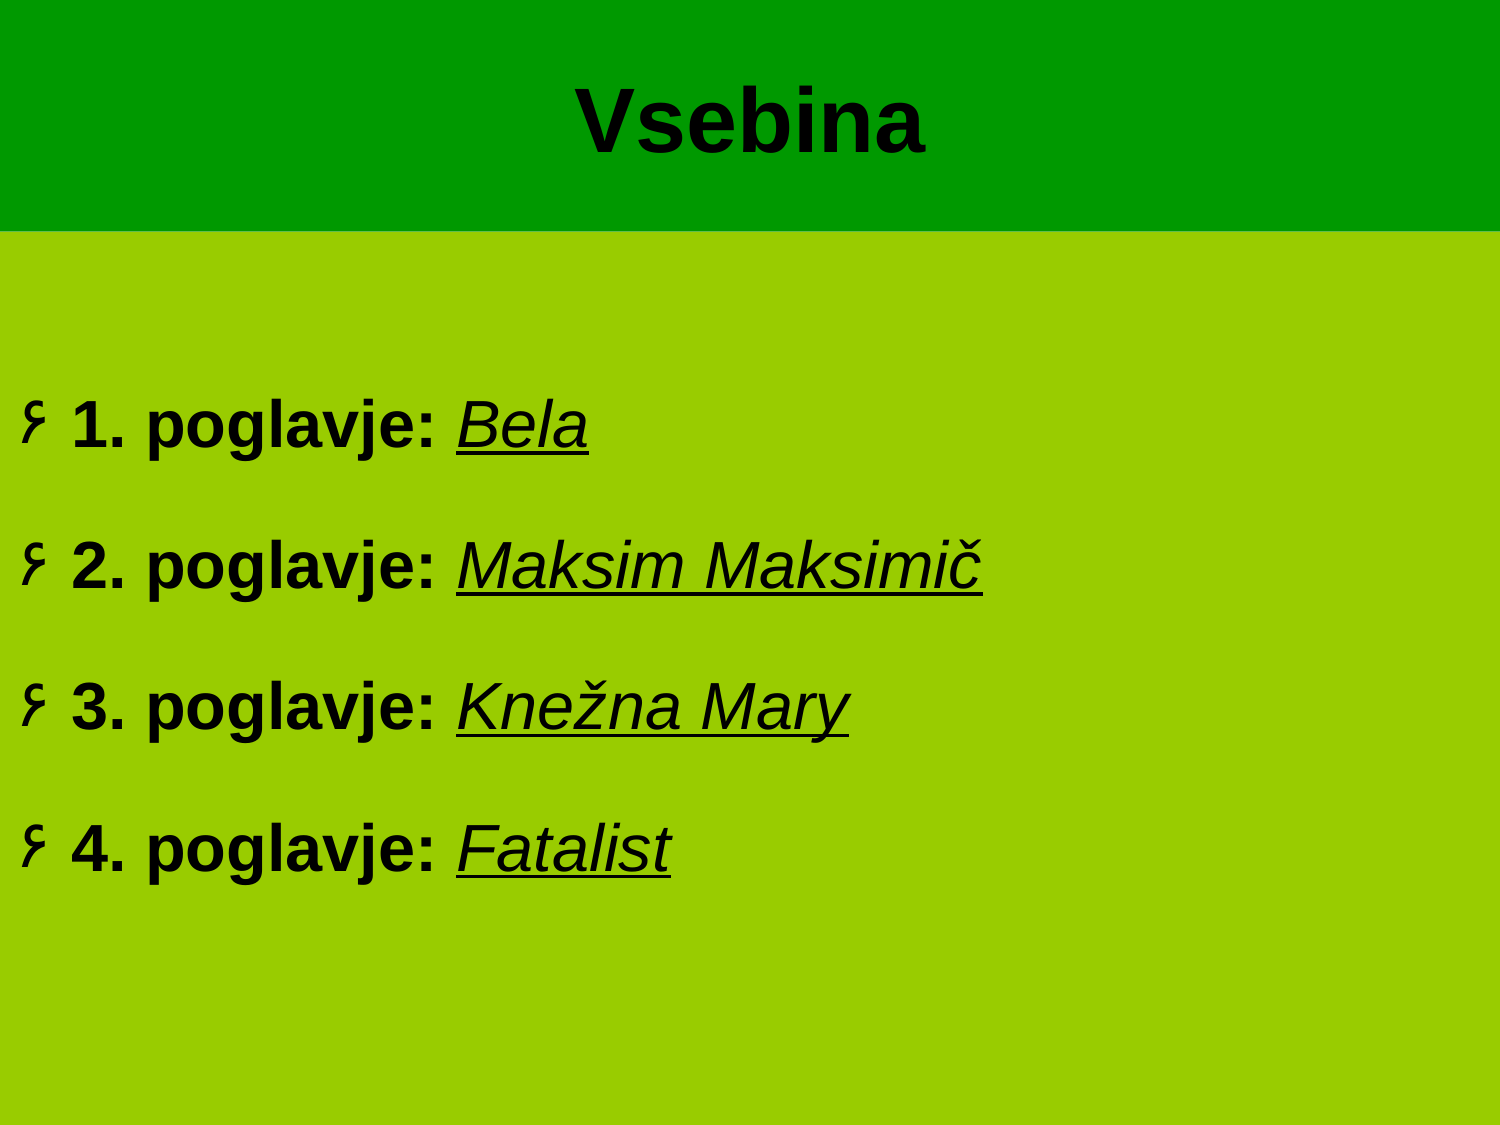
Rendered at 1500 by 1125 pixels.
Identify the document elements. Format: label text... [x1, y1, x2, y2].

title Vsebina [0, 0, 1500, 231]
list 1. poglavje: Bela 2. poglavje: Maksim Maksimič 3. poglavje: Knežna Mary 4. poglavje: Fatalist [0, 231, 1500, 1125]
